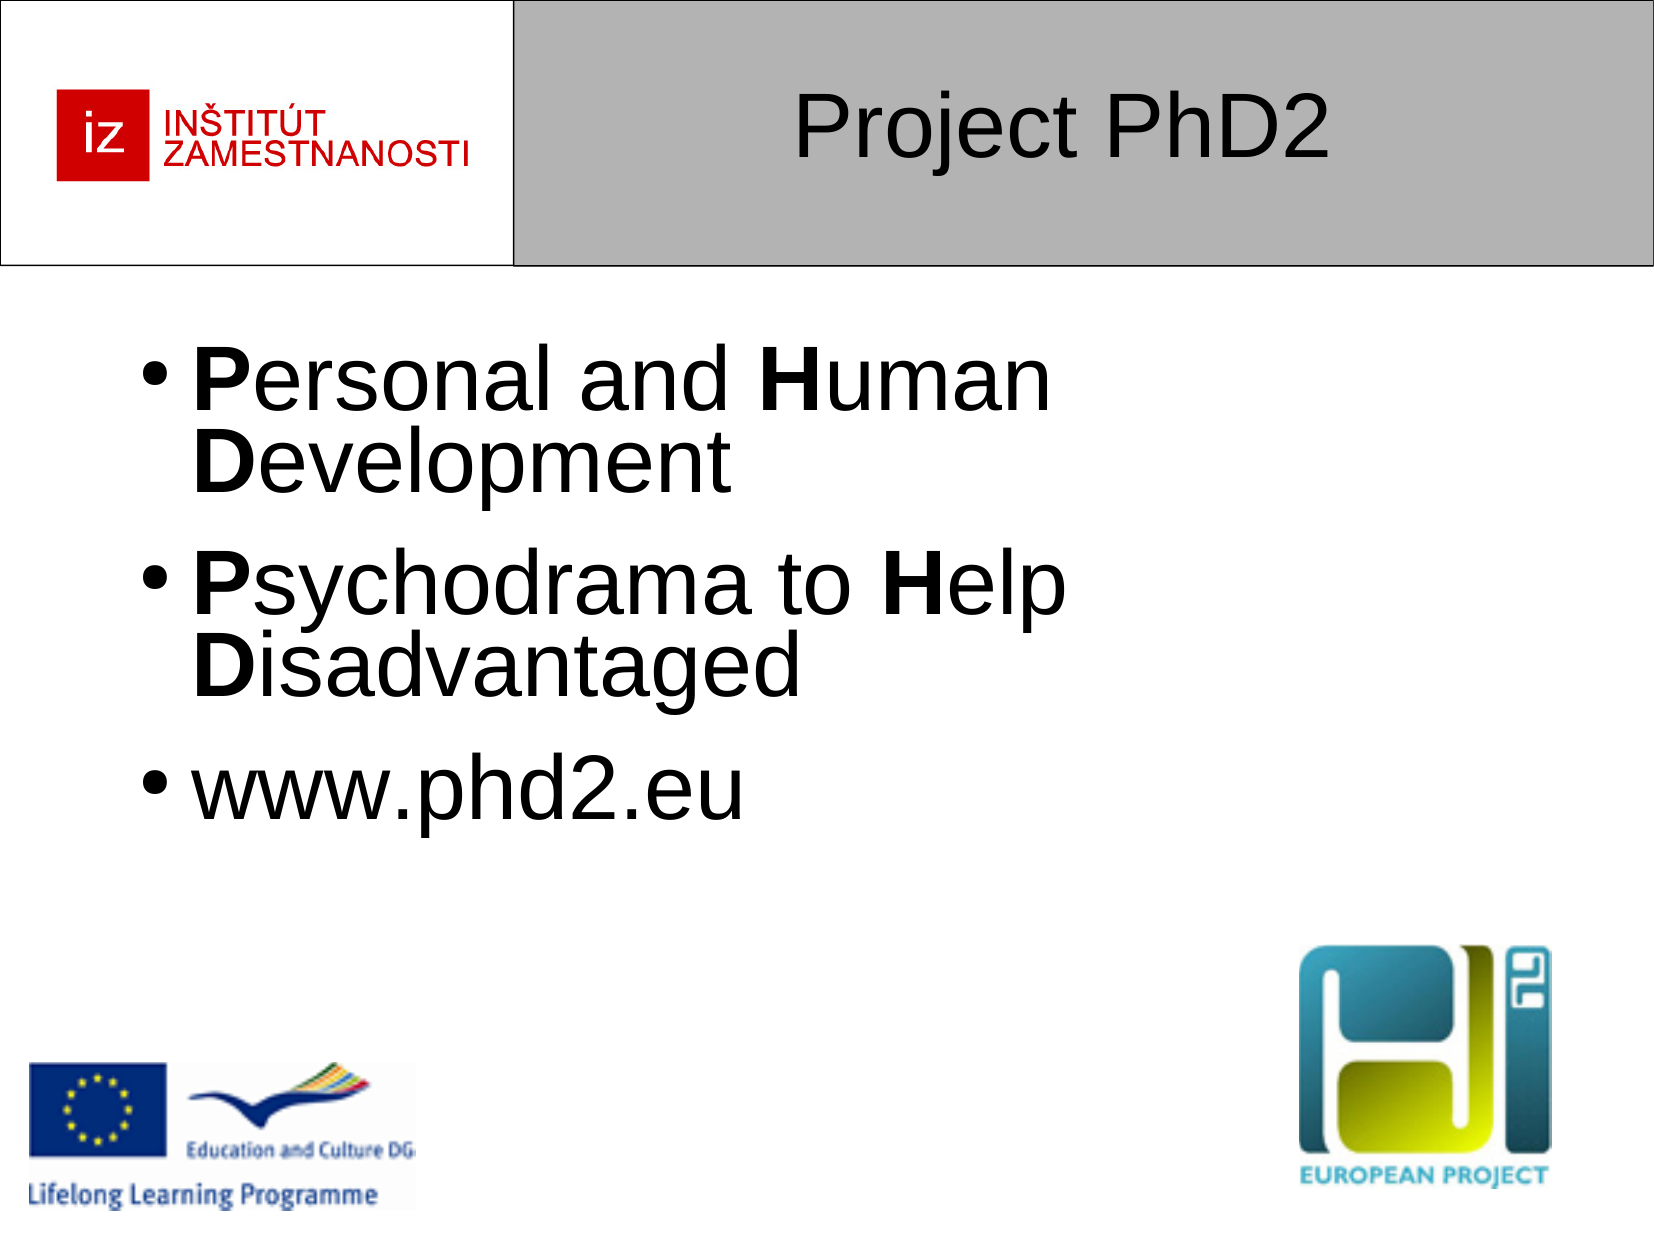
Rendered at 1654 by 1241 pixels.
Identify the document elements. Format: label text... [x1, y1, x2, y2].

picture [5, 8, 512, 257]
picture [29, 1062, 416, 1211]
picture [1299, 944, 1552, 1189]
list Personal and Human Development Psychodrama to Help Disadvantaged www.phd2.eu [121, 344, 1533, 1112]
title Project PhD2 [561, 37, 1565, 229]
